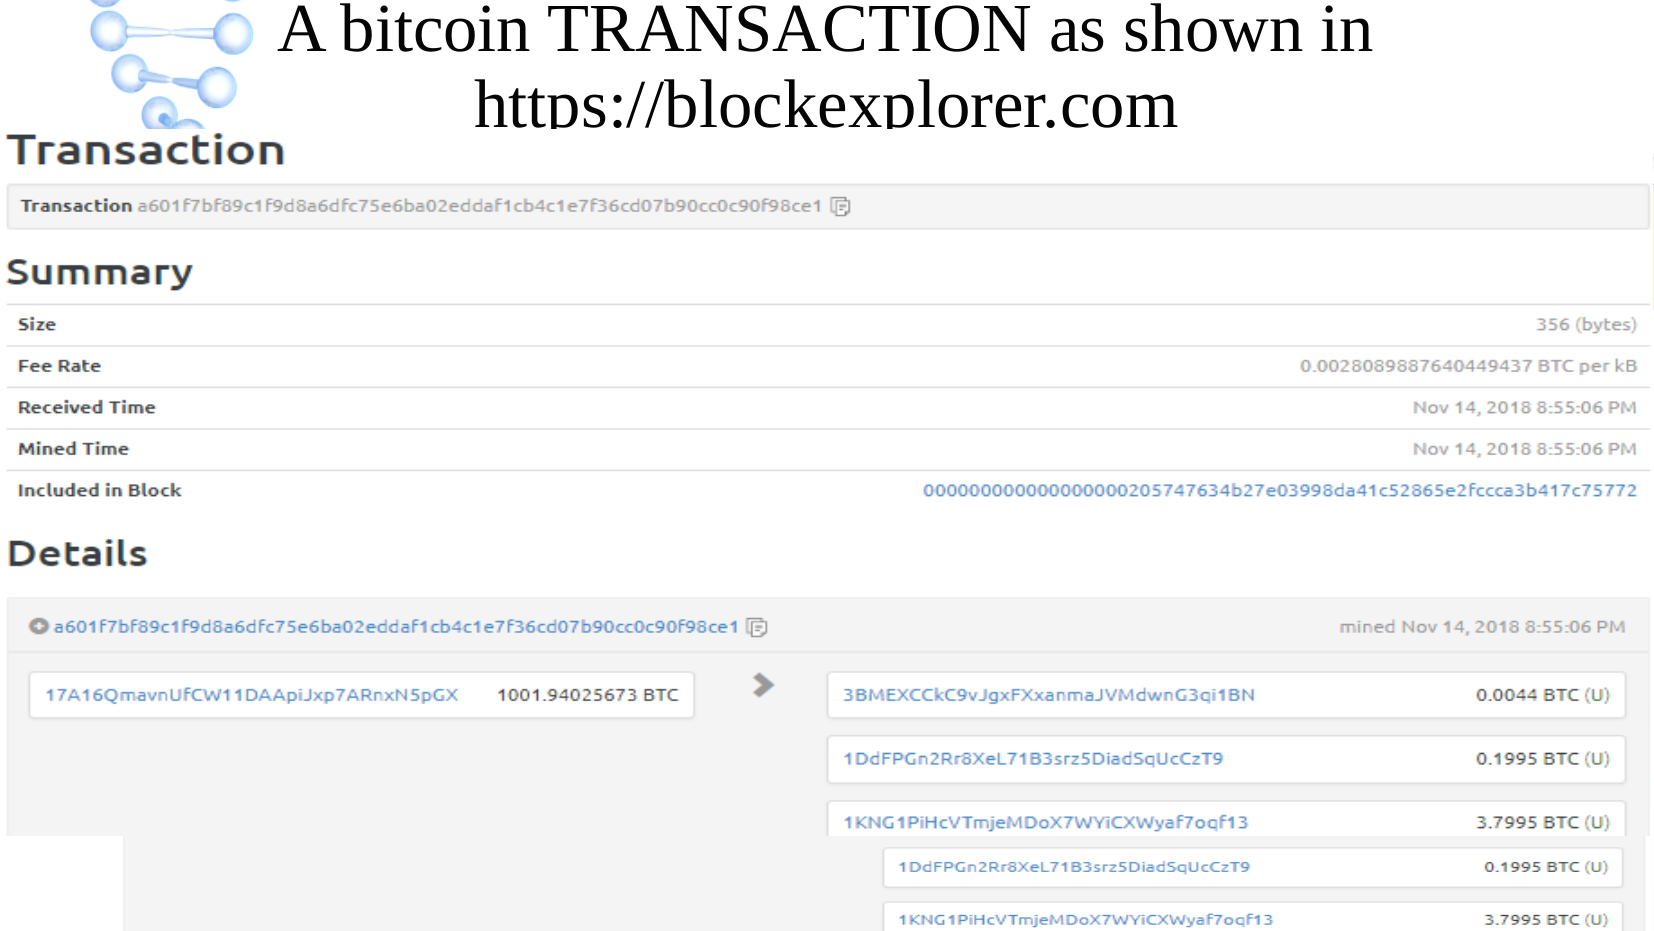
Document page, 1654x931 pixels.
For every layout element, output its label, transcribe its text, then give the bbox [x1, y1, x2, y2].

picture [0, 129, 1654, 931]
title A bitcoin TRANSACTION as shown in https://blockexplorer.com [0, 0, 1654, 129]
